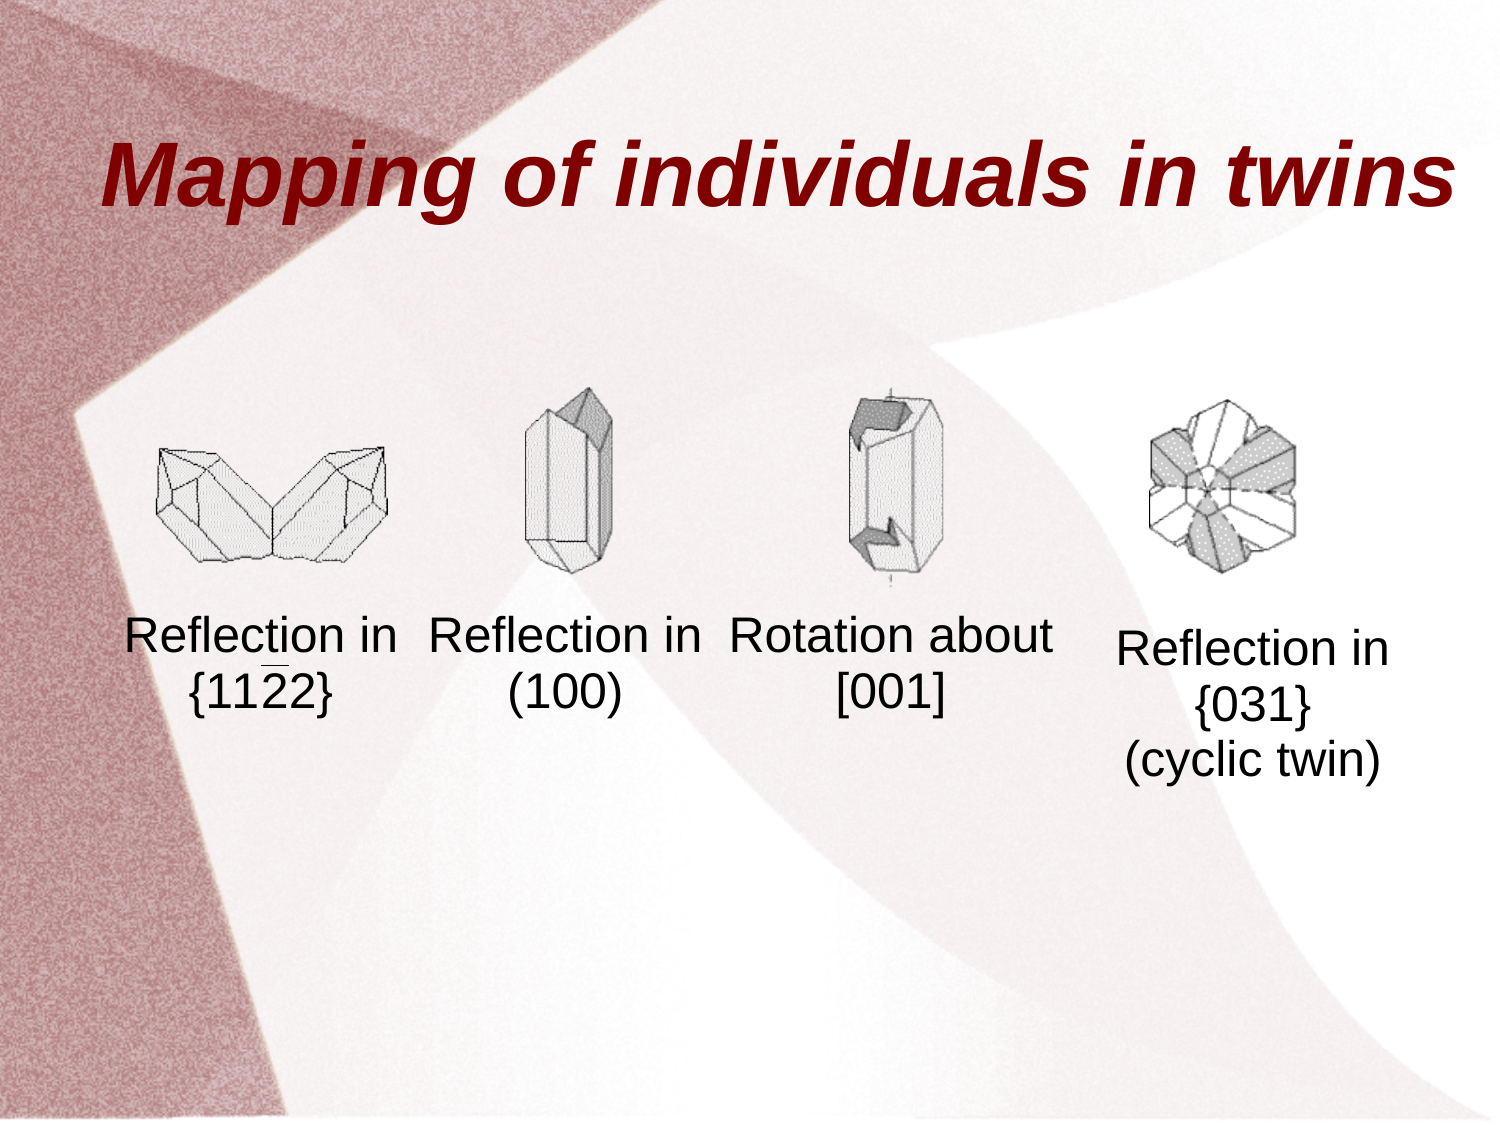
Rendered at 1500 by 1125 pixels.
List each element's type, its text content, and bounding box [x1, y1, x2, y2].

text_box Rotation about [001] [713, 599, 1069, 727]
title Mapping of individuals in twins [52, 87, 1476, 263]
text_box Reflection in (100) [413, 599, 713, 727]
text_box Reflection in {031} (cyclic twin) [1100, 612, 1406, 796]
text_box Reflection in {1122} [108, 599, 413, 727]
picture [0, 0, 1500, 1125]
